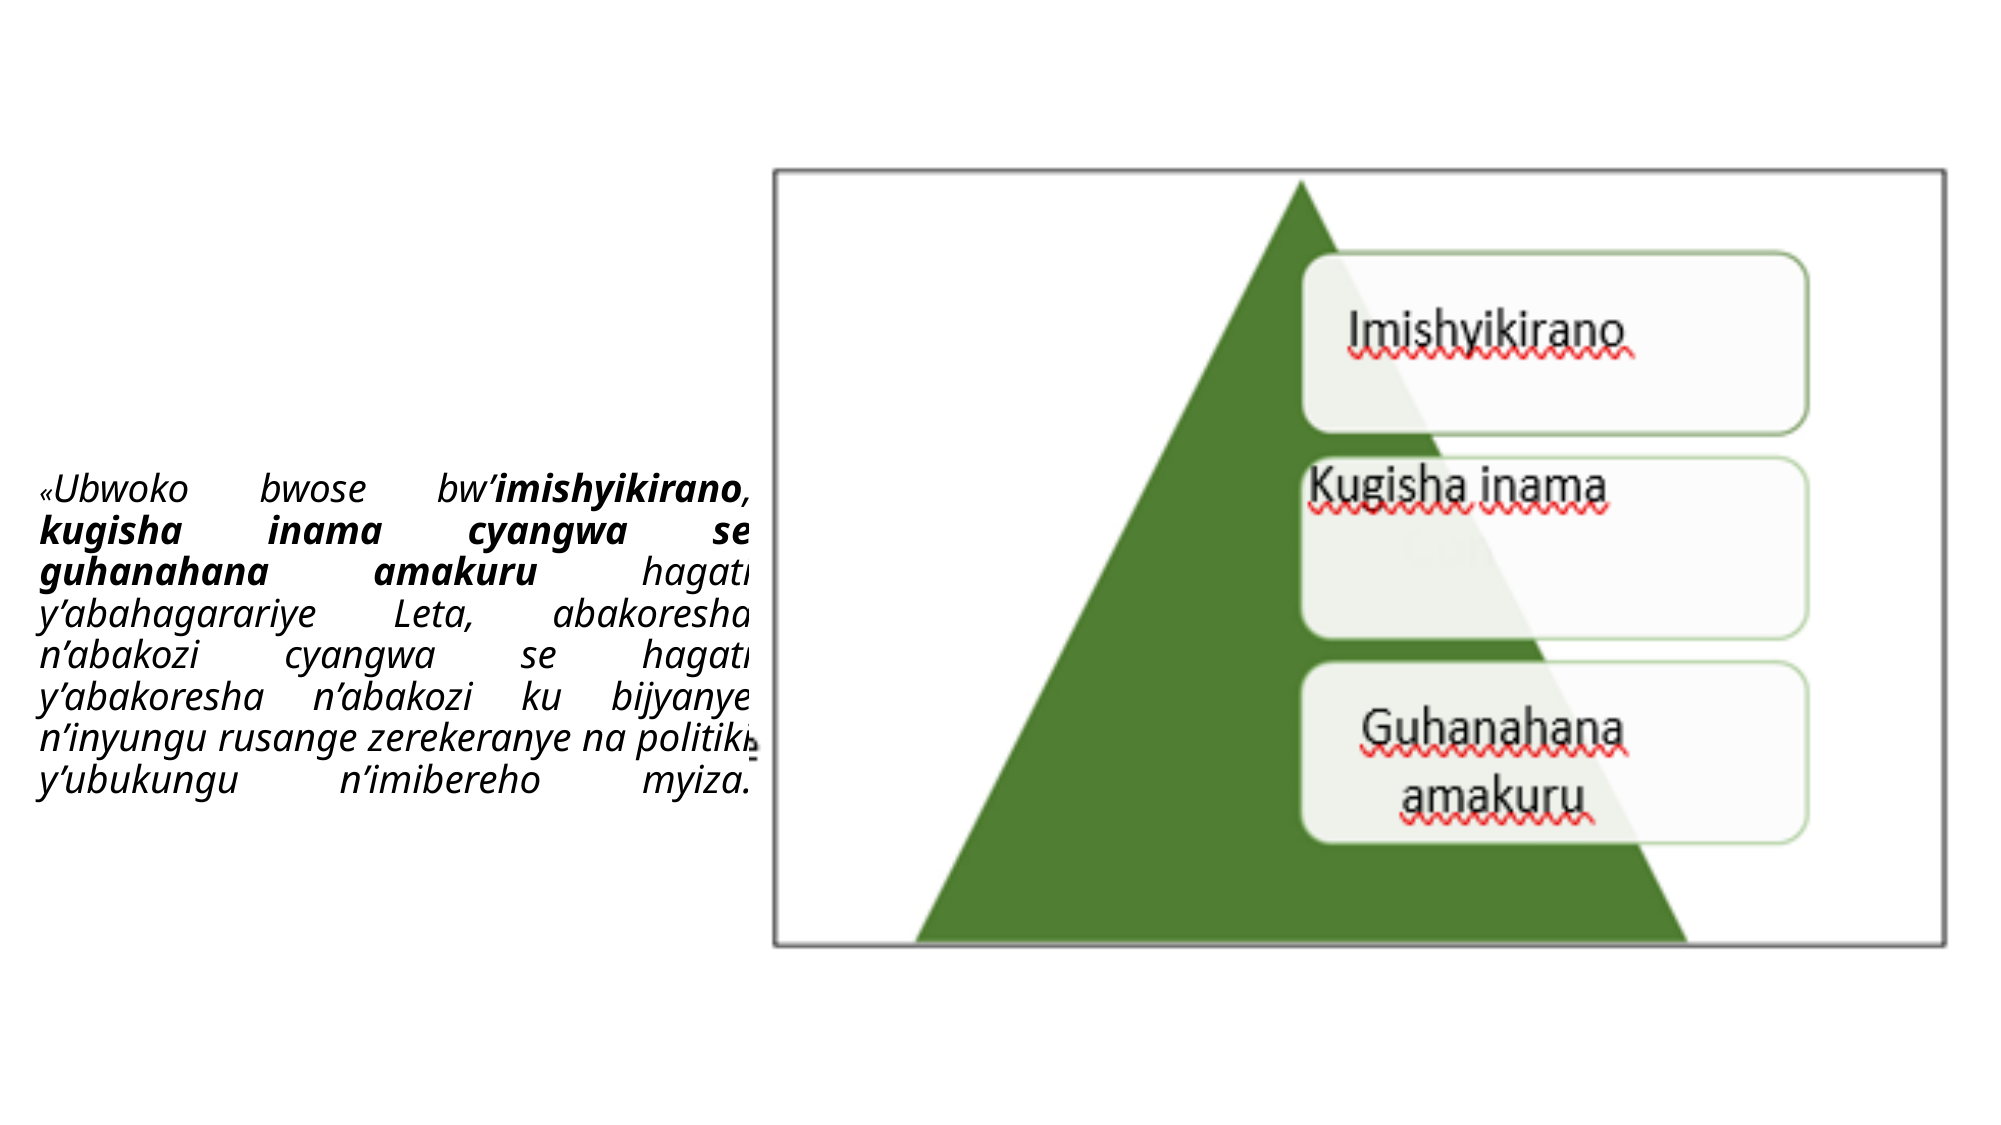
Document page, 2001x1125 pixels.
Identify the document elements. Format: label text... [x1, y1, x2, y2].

title «Ubwoko bwose bw’imishyikirano, kugisha inama cyangwa se guhanahana amakuru hagati y’abahagarariye Leta, abakoresha n’abakozi cyangwa se hagati y’abakoresha n’abakozi ku bijyanye n’inyungu rusange zerekeranye na politiki y’ubukungu n’imibereho myiza. [24, 372, 749, 892]
picture [749, 108, 1976, 959]
